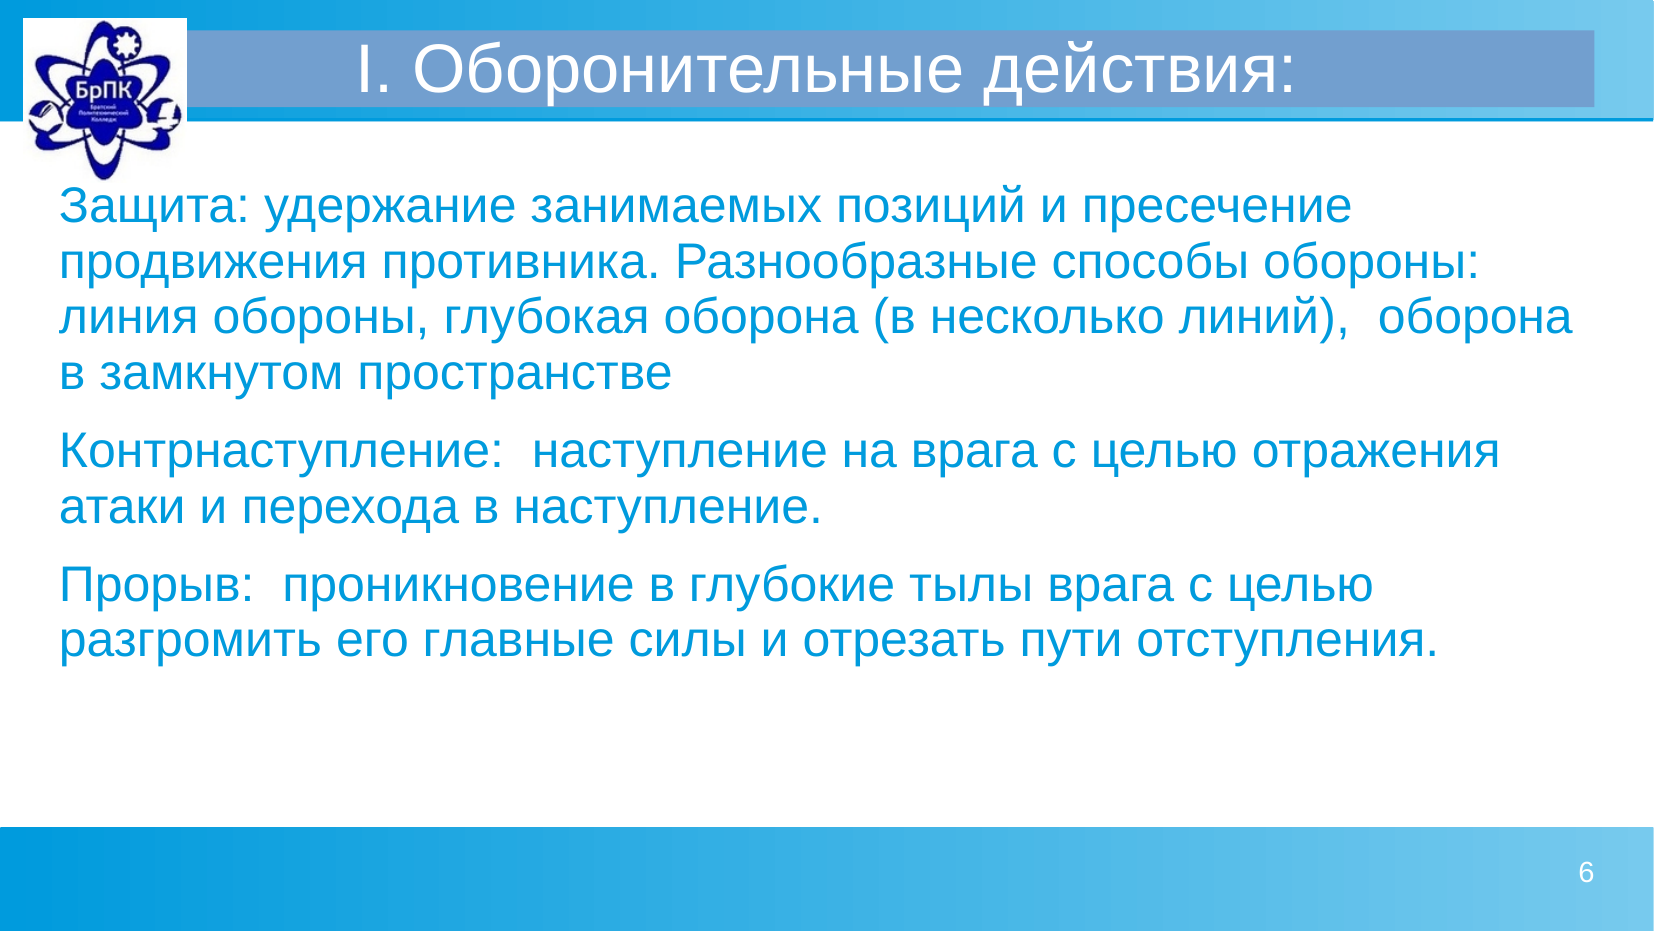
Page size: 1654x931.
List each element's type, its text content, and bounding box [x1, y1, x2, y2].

picture [23, 19, 187, 183]
list Защита: удержание занимаемых позиций и пресечение продвижения противника. Разнообразные способы обороны: линия обороны, глубокая оборона (в несколько линий), оборона в замкнутом пространстве Контрнаступление: наступление на врага с целью отражения атаки и перехода в наступление. Прорыв: проникновение в глубокие тылы врага с целью разгромить его главные силы и отрезать пути отступления. [59, 177, 1595, 768]
title I. Оборонительные действия: [187, 30, 1595, 108]
